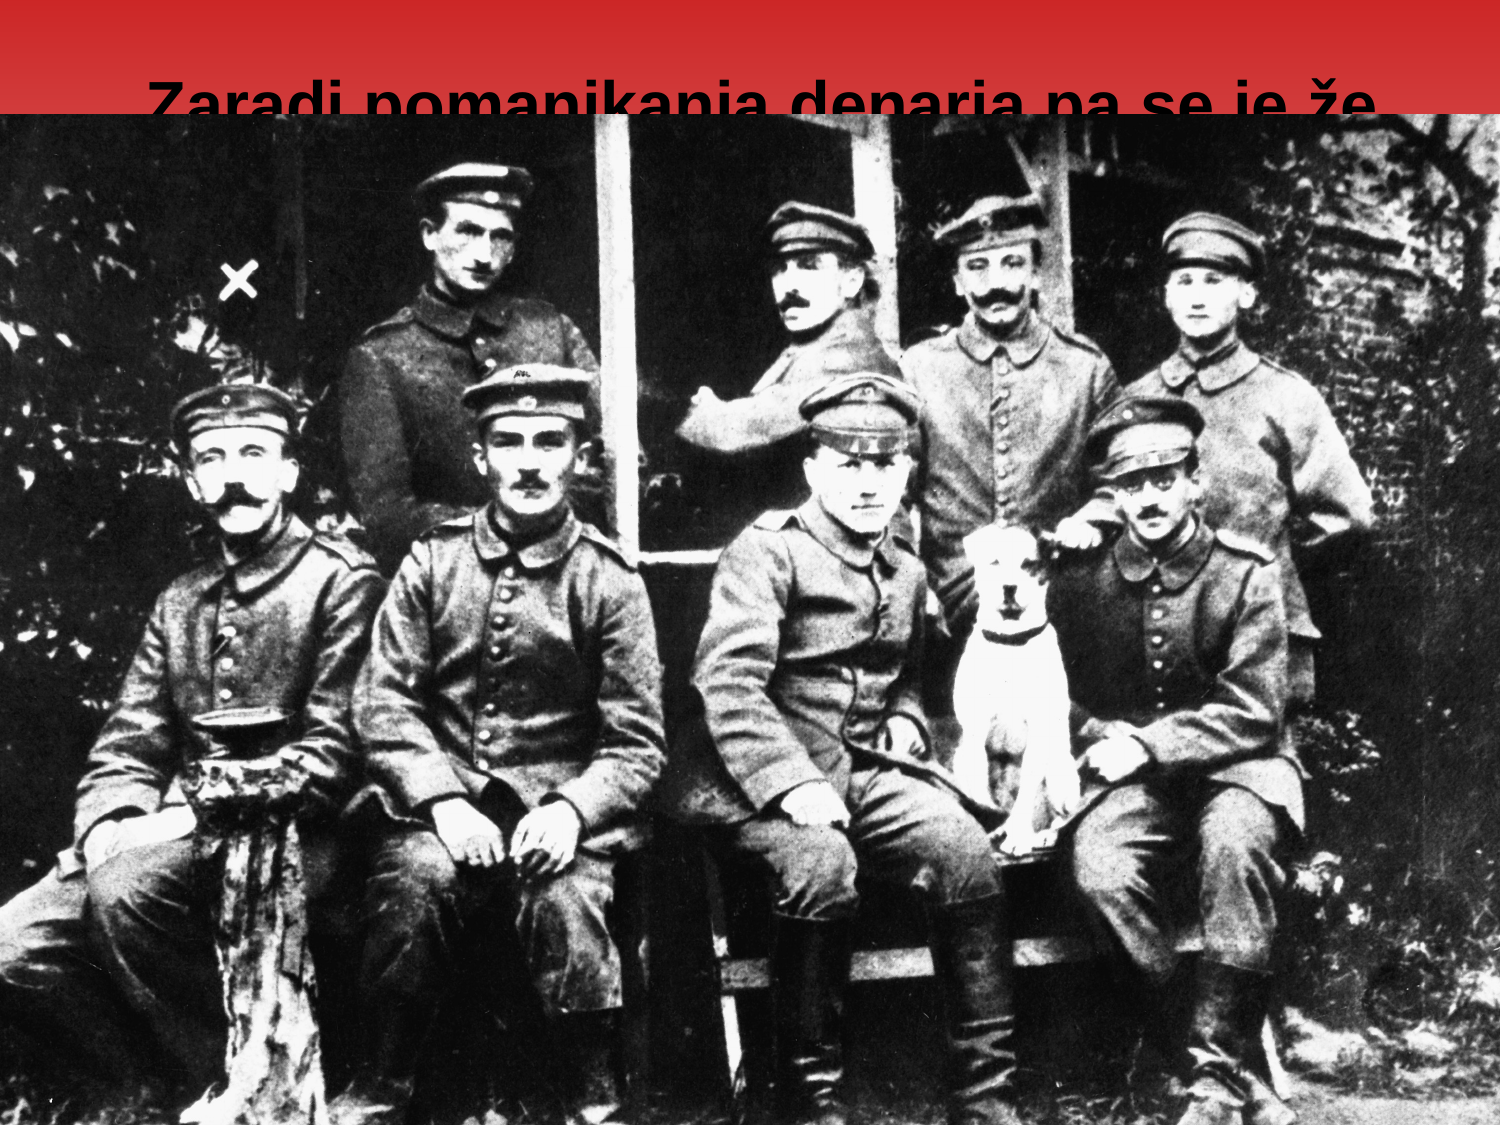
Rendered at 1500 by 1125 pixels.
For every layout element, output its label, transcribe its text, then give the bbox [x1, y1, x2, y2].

picture [0, 114, 1500, 1125]
list Zaradi pomanjkanja denarja pa se je že naslednjo leto zatem prostovoljno javil v nemško vojsko. Bojeval se je na zahodni fronti, konec 1. svetovne vojne pa je dočakal v bolnišnici oslepljen zaradi bojnega plina. [75, 54, 1425, 114]
